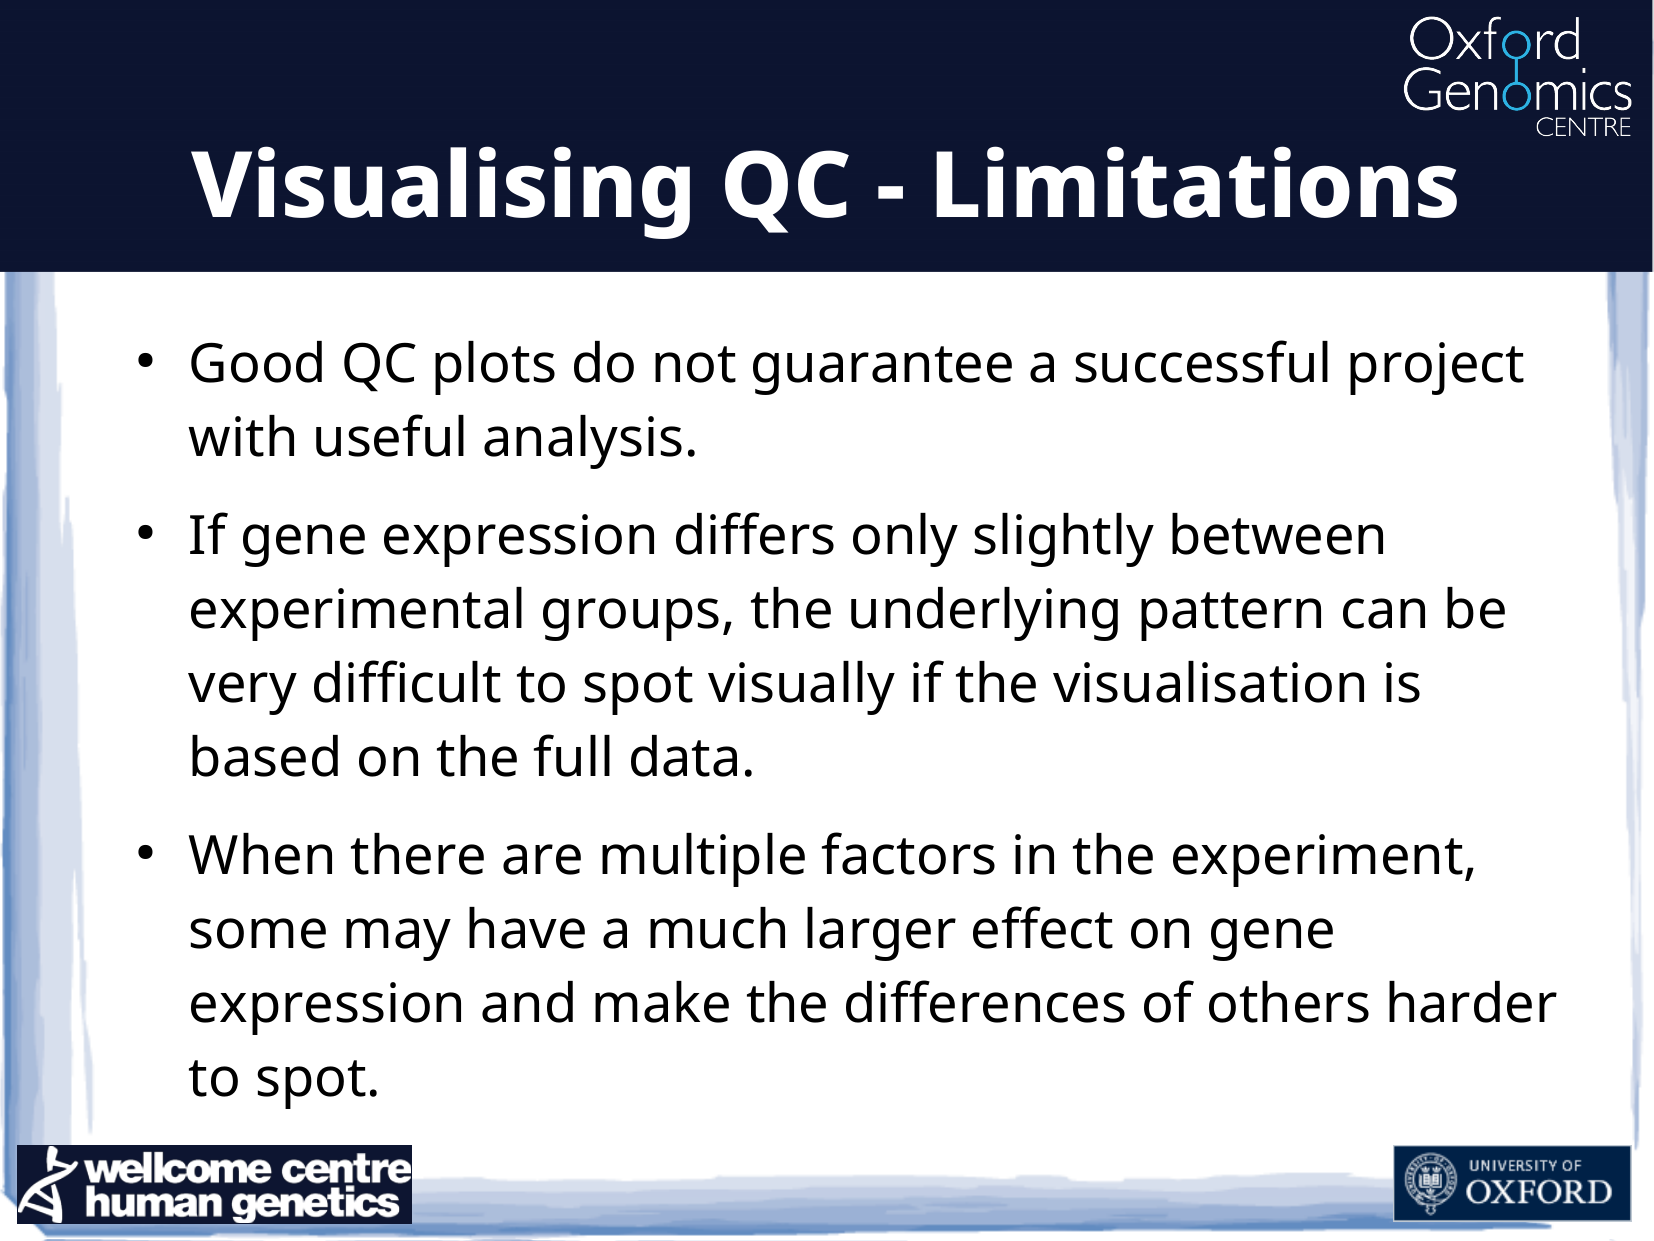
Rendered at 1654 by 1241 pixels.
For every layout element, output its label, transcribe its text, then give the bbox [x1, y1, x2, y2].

picture [0, 0, 1654, 1241]
title Visualising QC - Limitations [82, 78, 1571, 287]
list Good QC plots do not guarantee a successful project with useful analysis. If gene expression differs only slightly between experimental groups, the underlying pattern can be very difficult to spot visually if the visualisation is based on the full data. When there are multiple factors in the experiment, some may have a much larger effect on gene expression and make the differences of others harder to spot. [118, 324, 1571, 1045]
